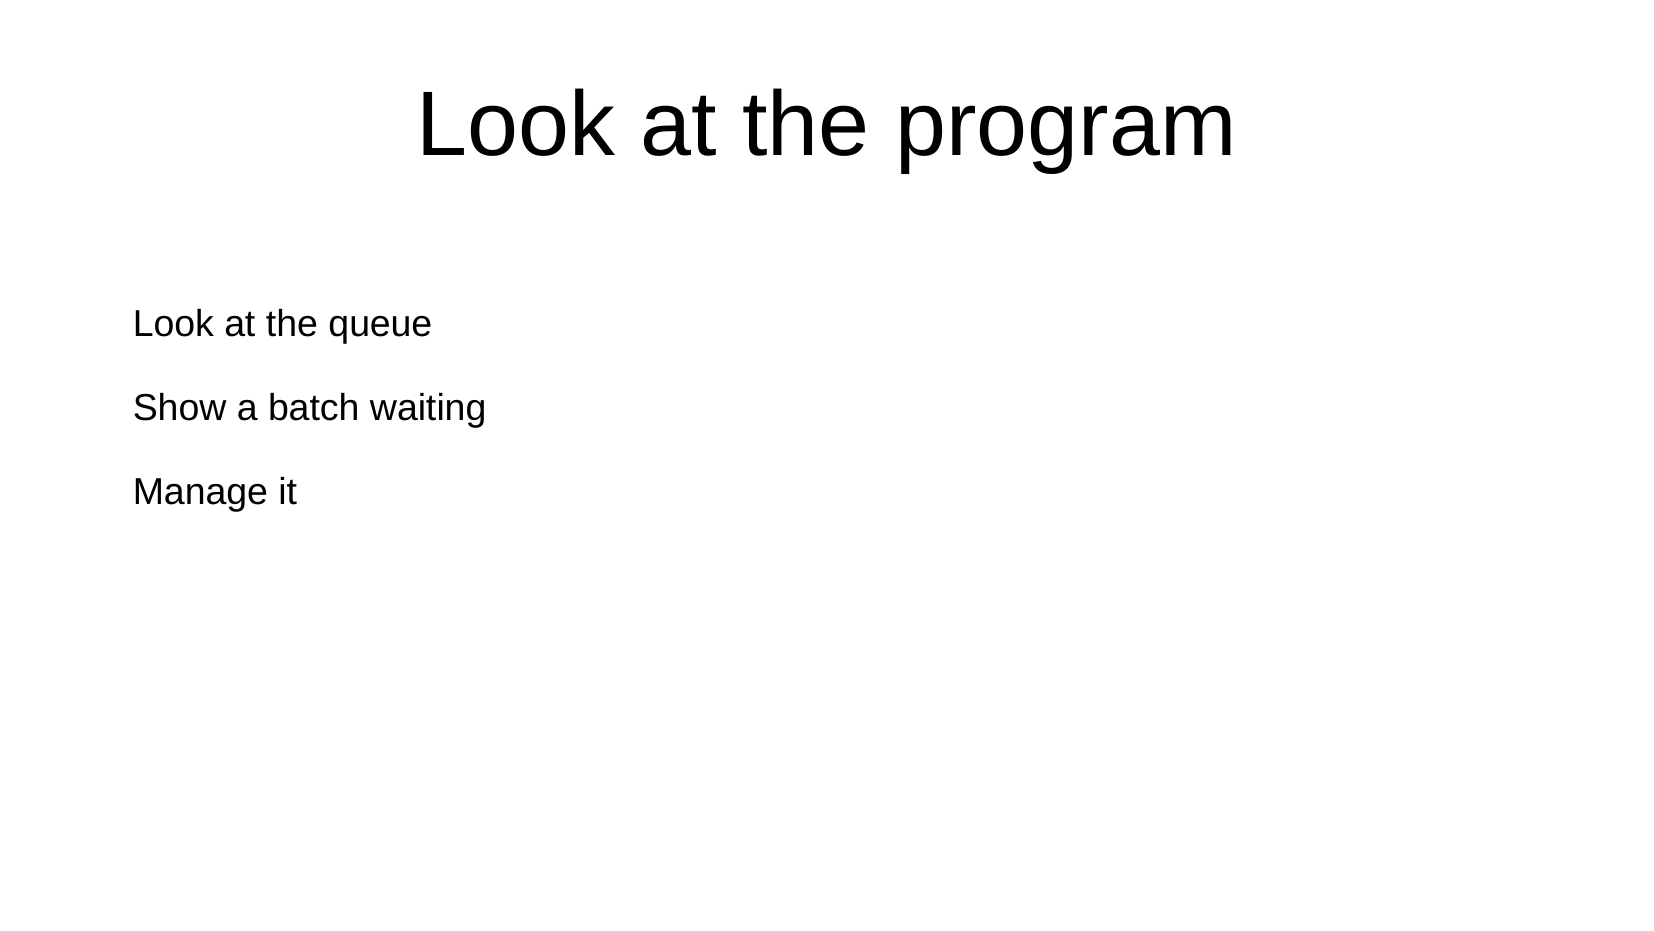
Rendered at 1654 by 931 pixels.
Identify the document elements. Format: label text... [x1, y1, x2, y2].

text_box Look at the queue Show a batch waiting Manage it [118, 295, 1536, 521]
title Look at the program [82, 45, 1571, 201]
